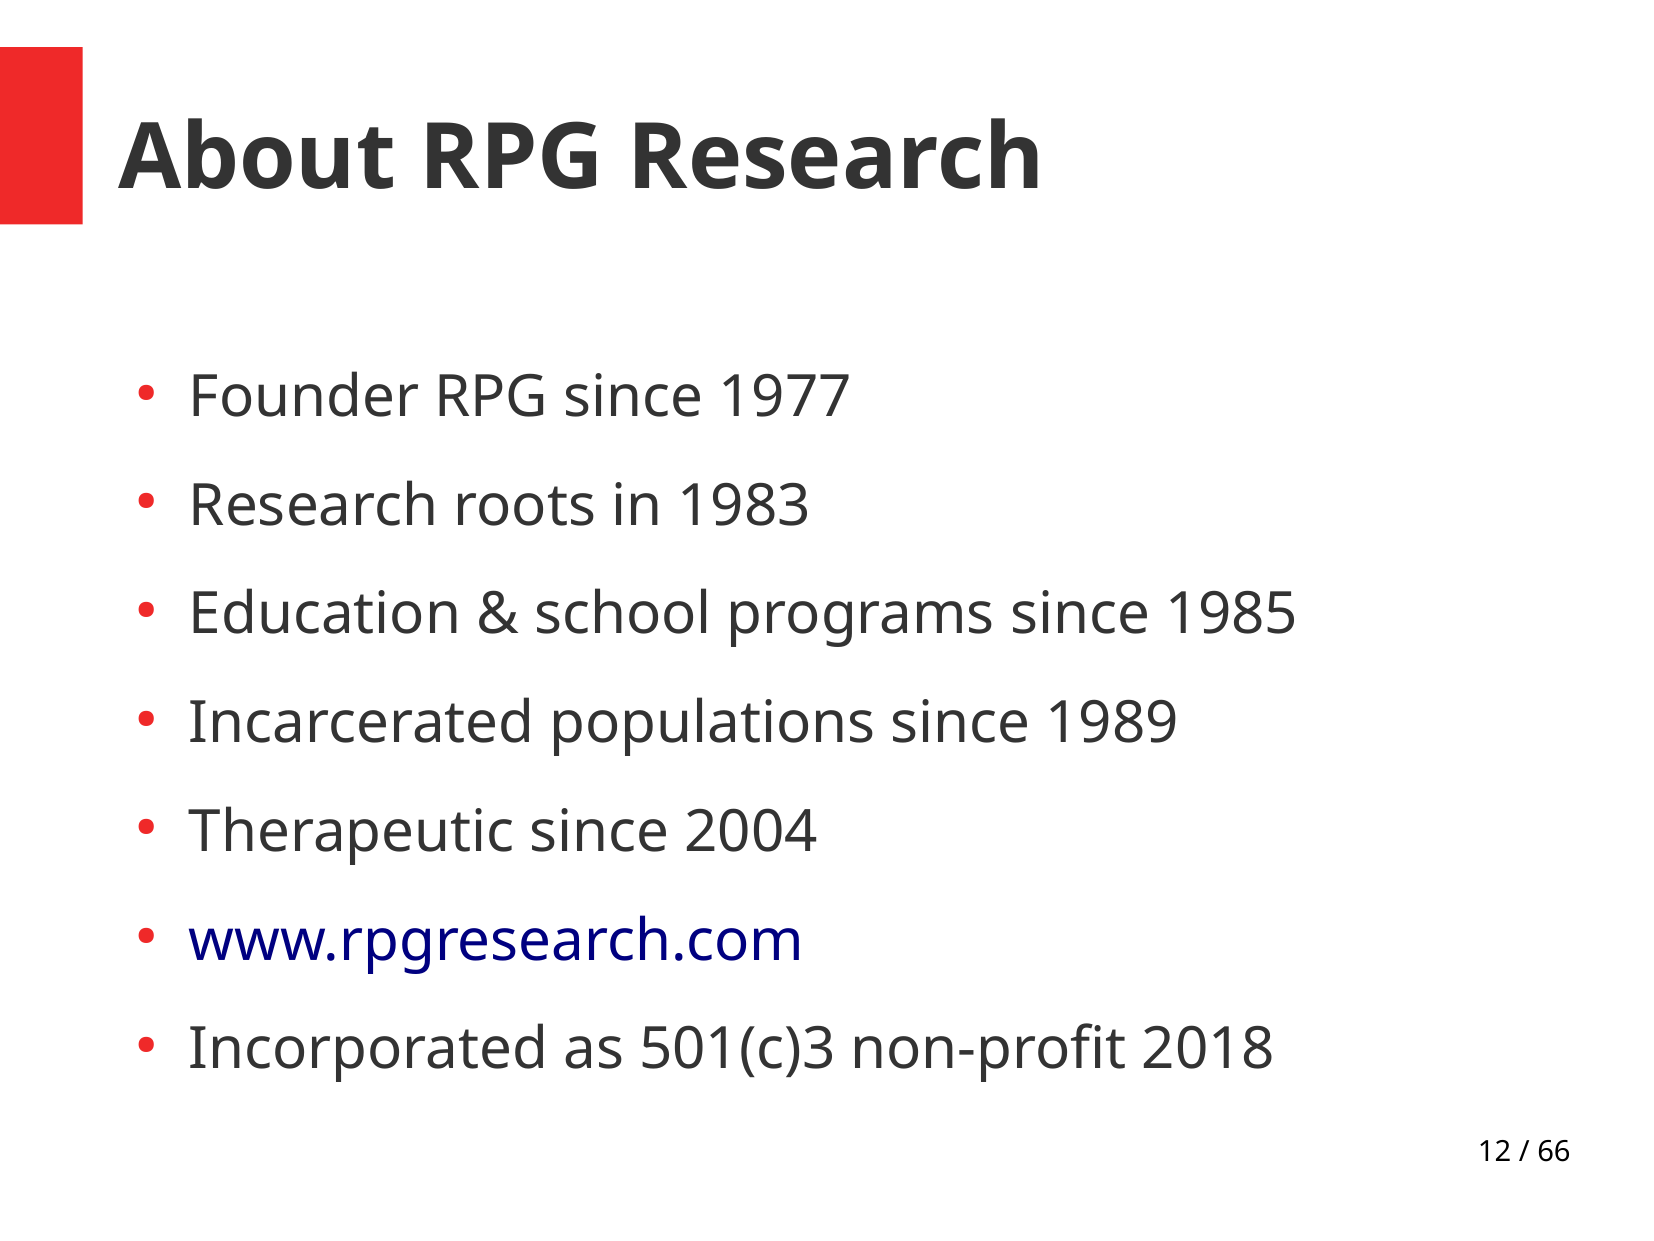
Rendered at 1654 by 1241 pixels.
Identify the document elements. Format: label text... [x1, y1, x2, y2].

list Founder RPG since 1977 Research roots in 1983 Education & school programs since 1985 Incarcerated populations since 1989 Therapeutic since 2004 www.rpgresearch.com Incorporated as 501(c)3 non-profit 2018 [118, 354, 1536, 1074]
title About RPG Research [118, 49, 1571, 257]
